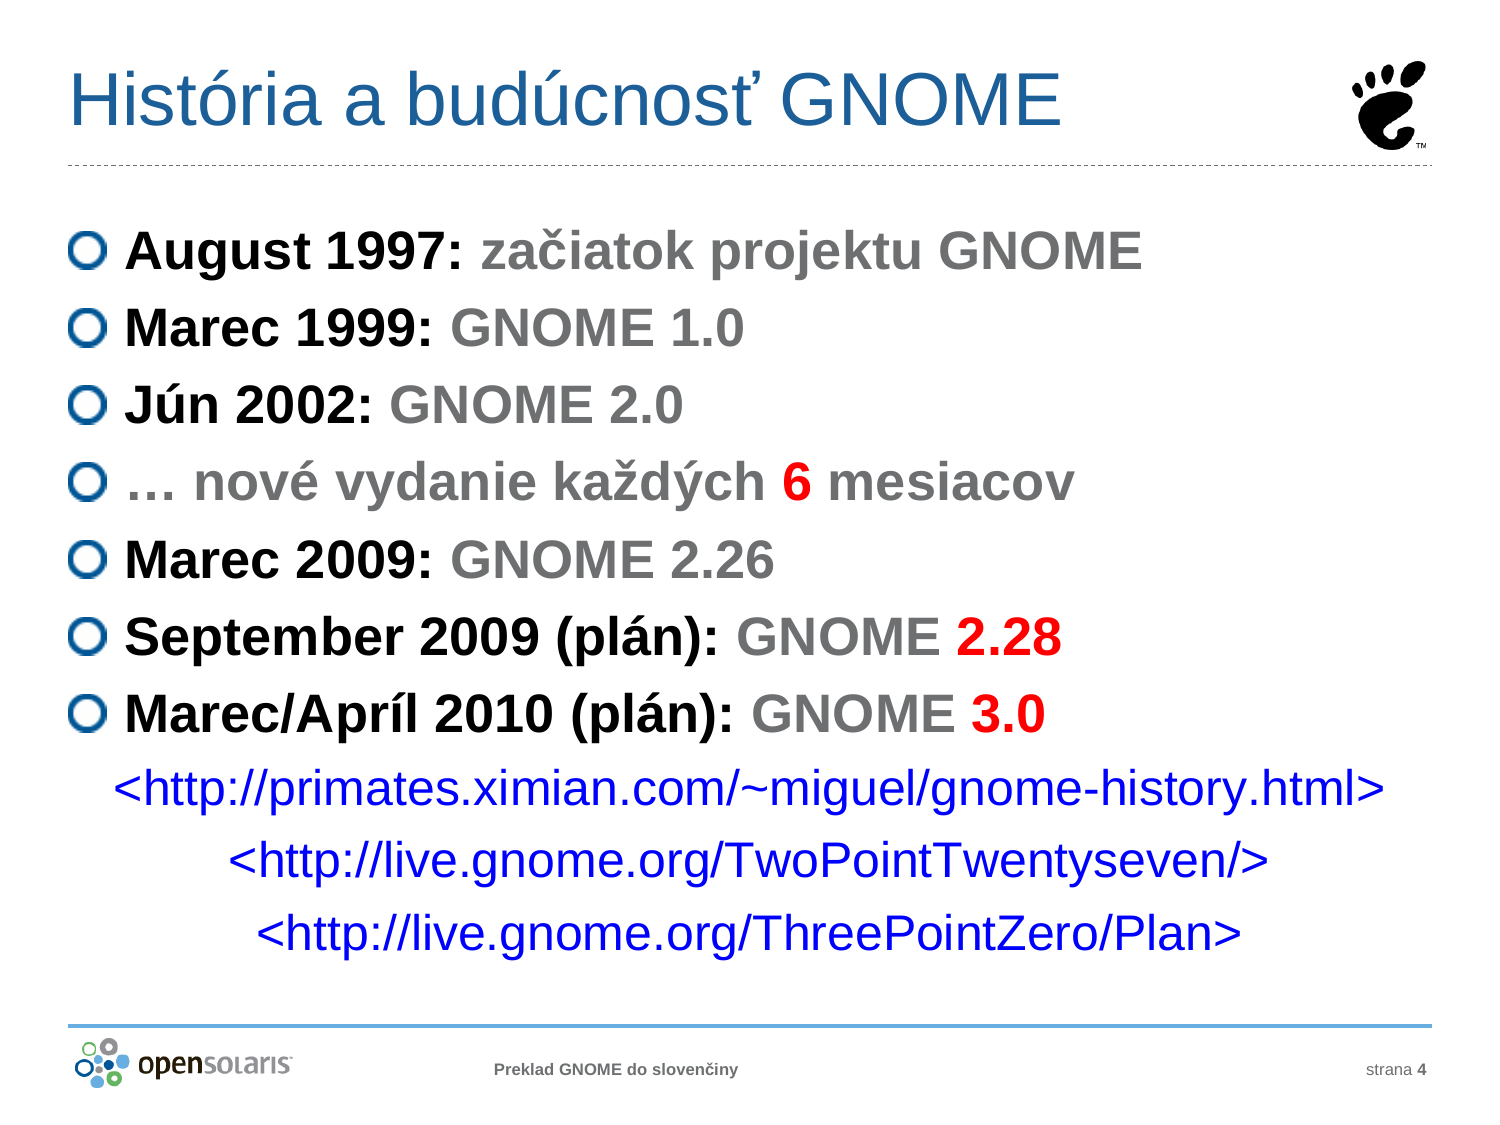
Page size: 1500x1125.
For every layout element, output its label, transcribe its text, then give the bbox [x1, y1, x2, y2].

title História a budúcnosť GNOME [68, 44, 1388, 155]
picture [74, 1038, 293, 1088]
picture [1388, 61, 1426, 150]
list August 1997: začiatok projektu GNOME Marec 1999: GNOME 1.0 Jún 2002: GNOME 2.0 … nové vydanie každých 6 mesiacov Marec 2009: GNOME 2.26 September 2009 (plán): GNOME 2.28 Marec/Apríl 2010 (plán): GNOME 3.0 <http://primates.ximian.com/~miguel/gnome-history.html> <http://live.gnome.org/TwoPointTwentyseven/> <http://live.gnome.org/ThreePointZero/Plan> [68, 220, 1432, 993]
